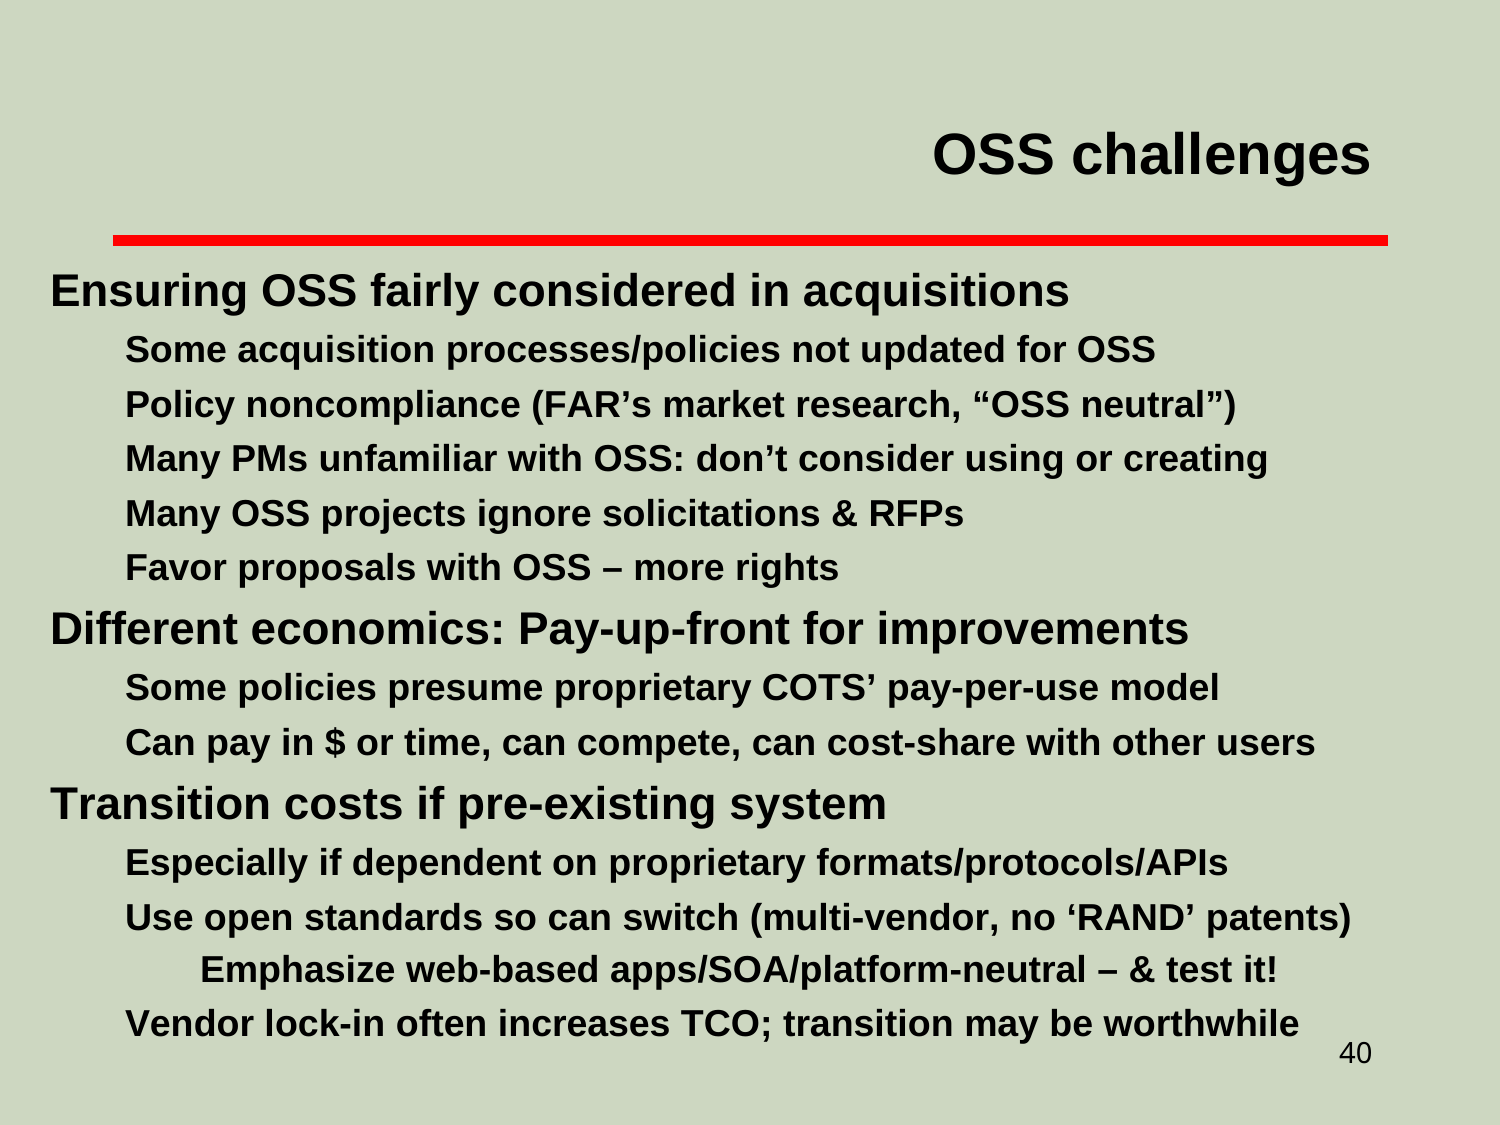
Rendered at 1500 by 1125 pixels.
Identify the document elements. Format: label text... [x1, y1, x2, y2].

title OSS challenges [337, 85, 1388, 224]
list Ensuring OSS fairly considered in acquisitions Some acquisition processes/policies not updated for OSS Policy noncompliance (FAR’s market research, “OSS neutral”) Many PMs unfamiliar with OSS: don’t consider using or creating Many OSS projects ignore solicitations & RFPs Favor proposals with OSS – more rights Different economics: Pay-up-front for improvements Some policies presume proprietary COTS’ pay-per-use model Can pay in $ or time, can compete, can cost-share with other users Transition costs if pre-existing system Especially if dependent on proprietary formats/protocols/APIs Use open standards so can switch (multi-vendor, no ‘RAND’ patents) Emphasize web-based apps/SOA/platform-neutral – & test it! Vendor lock-in often increases TCO; transition may be worthwhile [49, 265, 1435, 1045]
